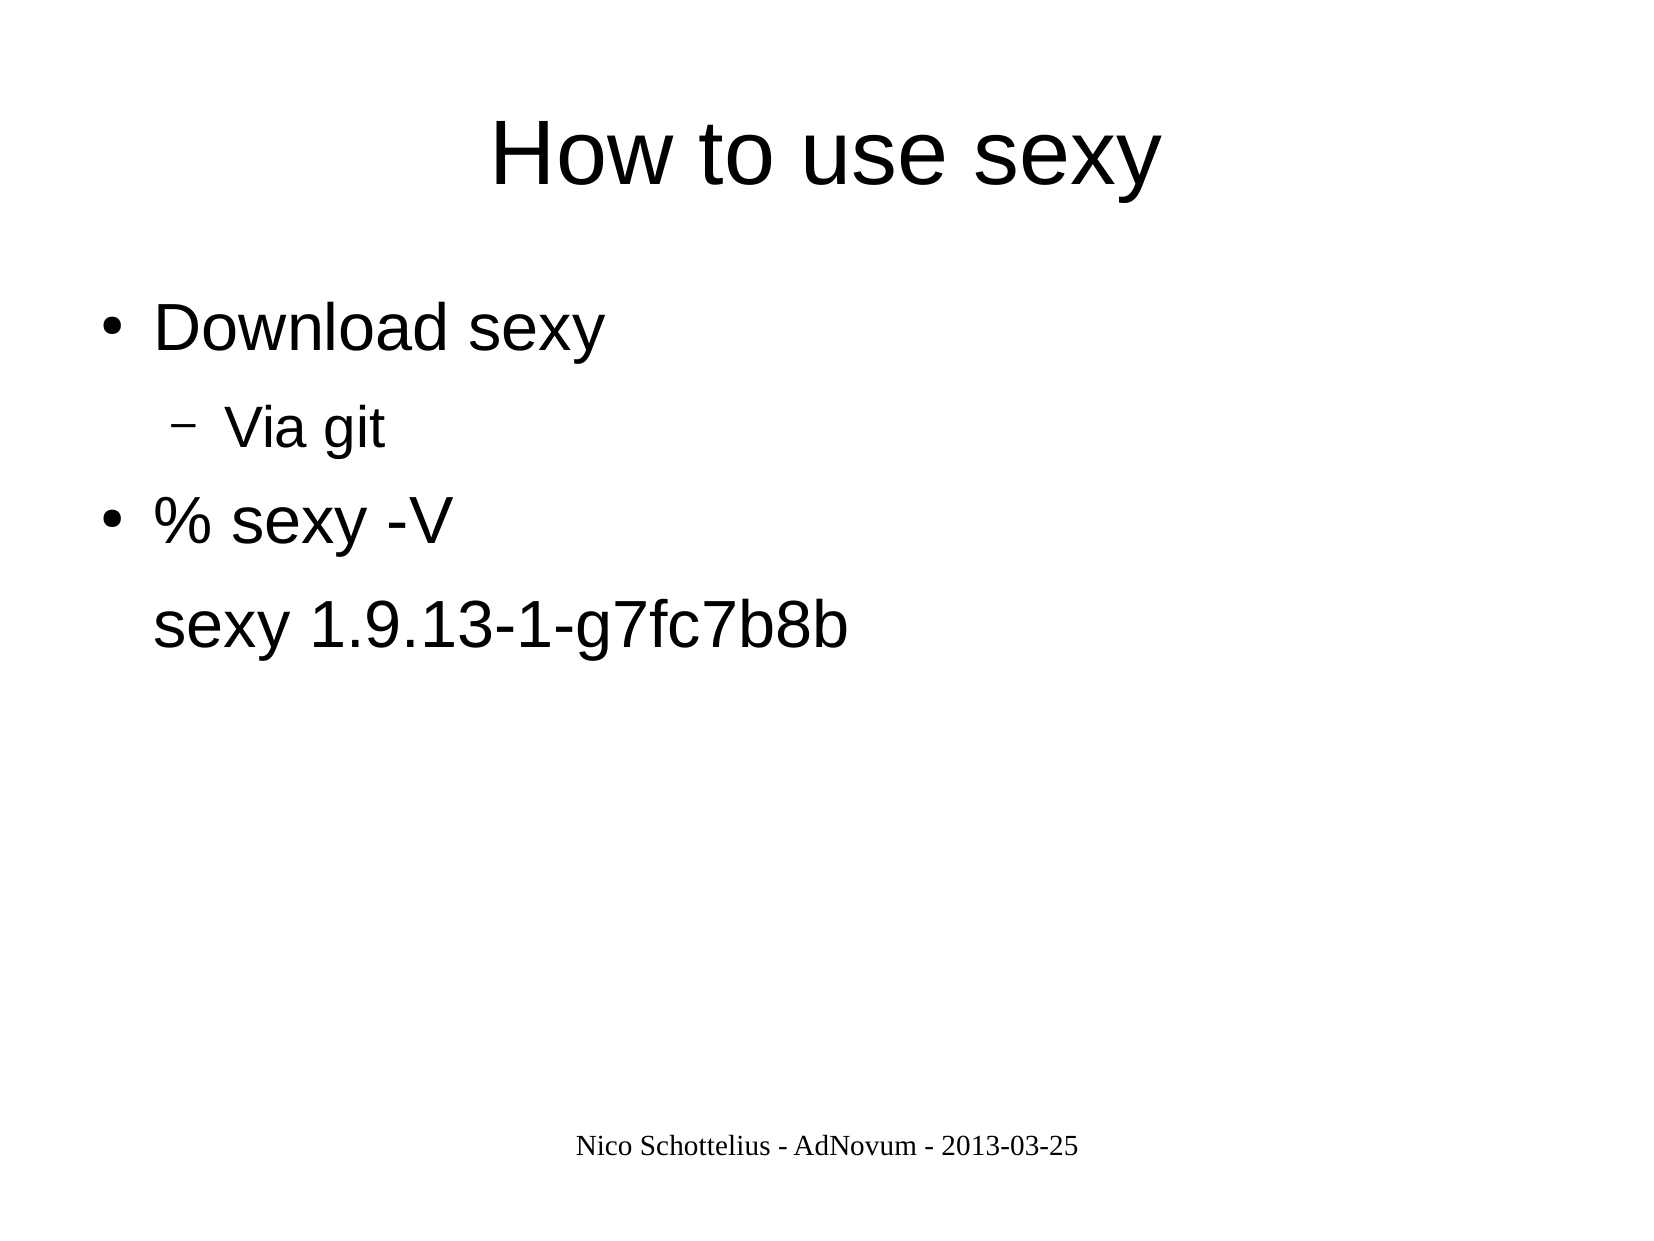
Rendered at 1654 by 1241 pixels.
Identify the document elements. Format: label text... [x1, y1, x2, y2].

list Download sexy Via git % sexy -V sexy 1.9.13-1-g7fc7b8b [82, 290, 1538, 1010]
title How to use sexy [82, 49, 1571, 257]
